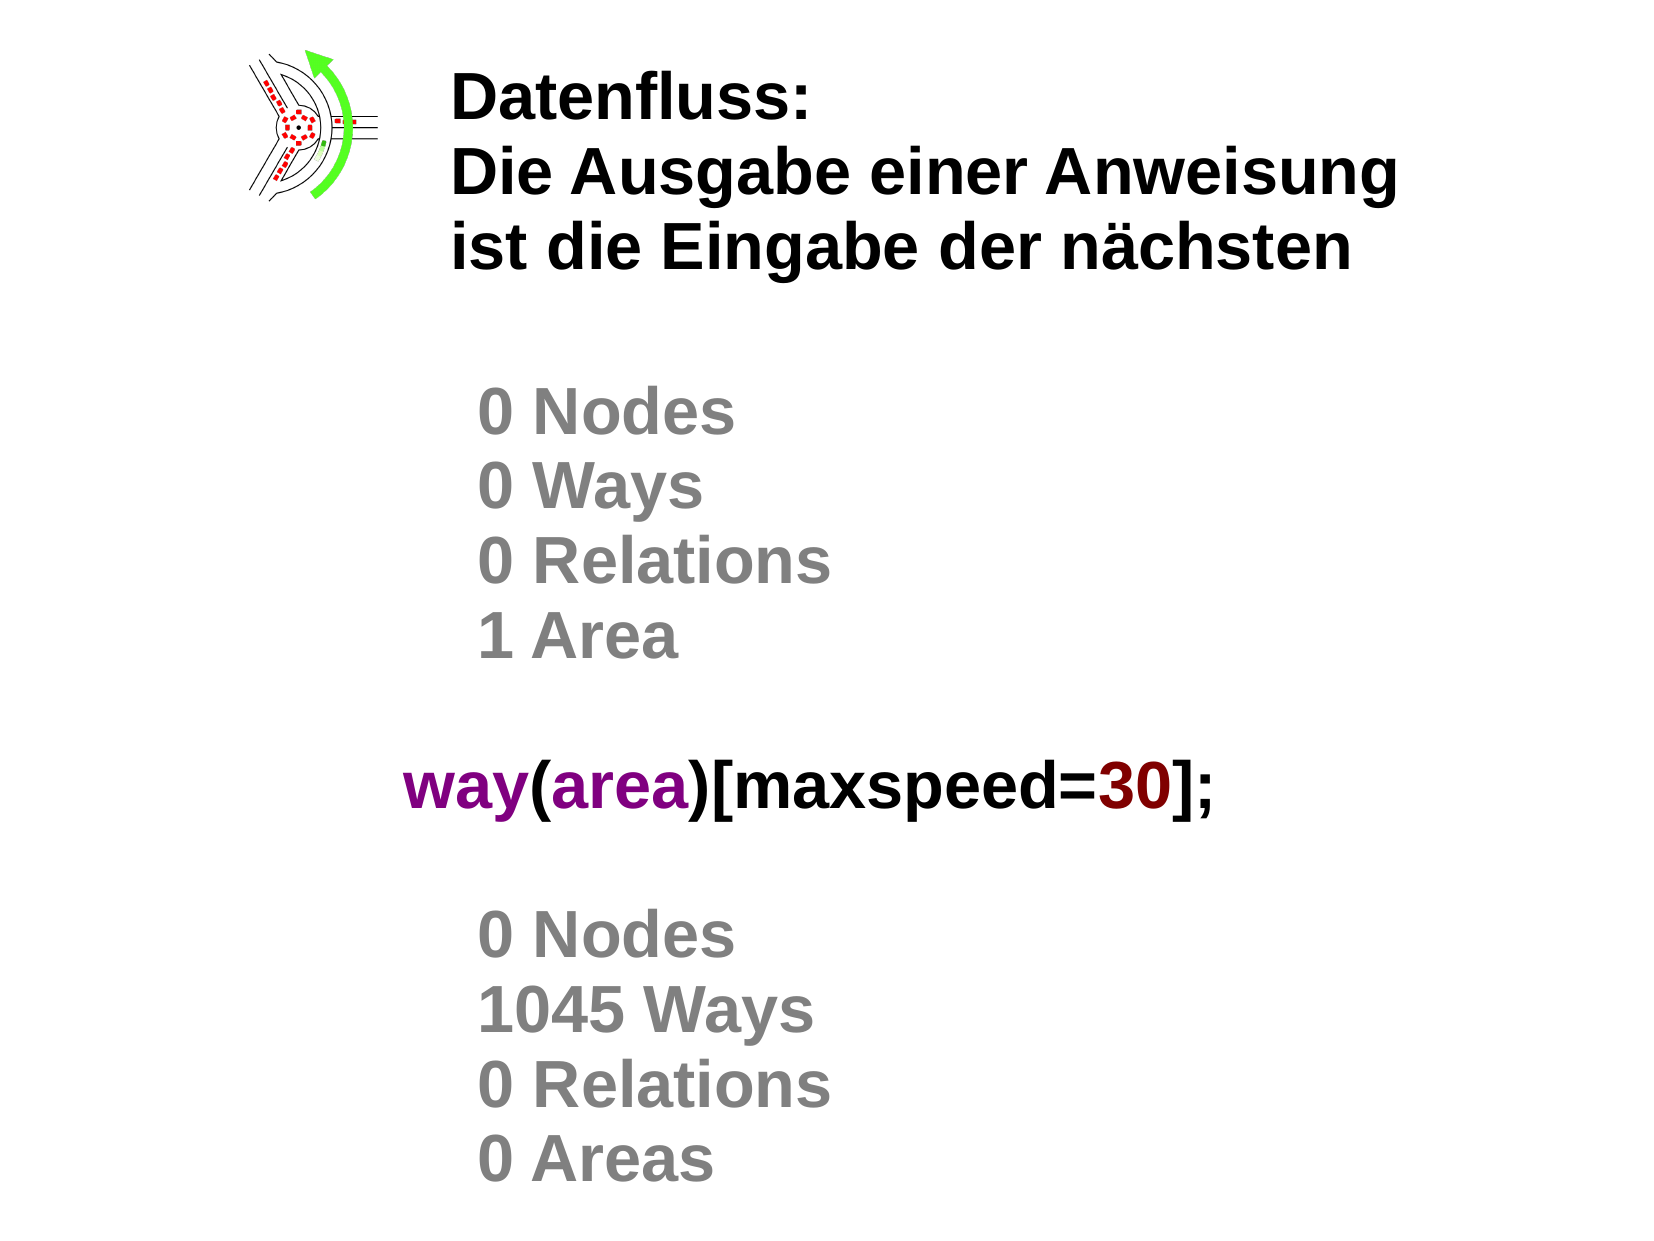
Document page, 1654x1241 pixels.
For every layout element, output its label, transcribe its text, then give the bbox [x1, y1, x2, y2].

picture [232, 49, 390, 206]
text_box Datenfluss: Die Ausgabe einer Anweisung ist die Eingabe der nächsten [435, 52, 1418, 292]
text_box 0 Nodes 0 Ways 0 Relations 1 Area way(area)[maxspeed=30]; 0 Nodes 1045 Ways 0 Relations 0 Areas [388, 366, 1276, 1241]
